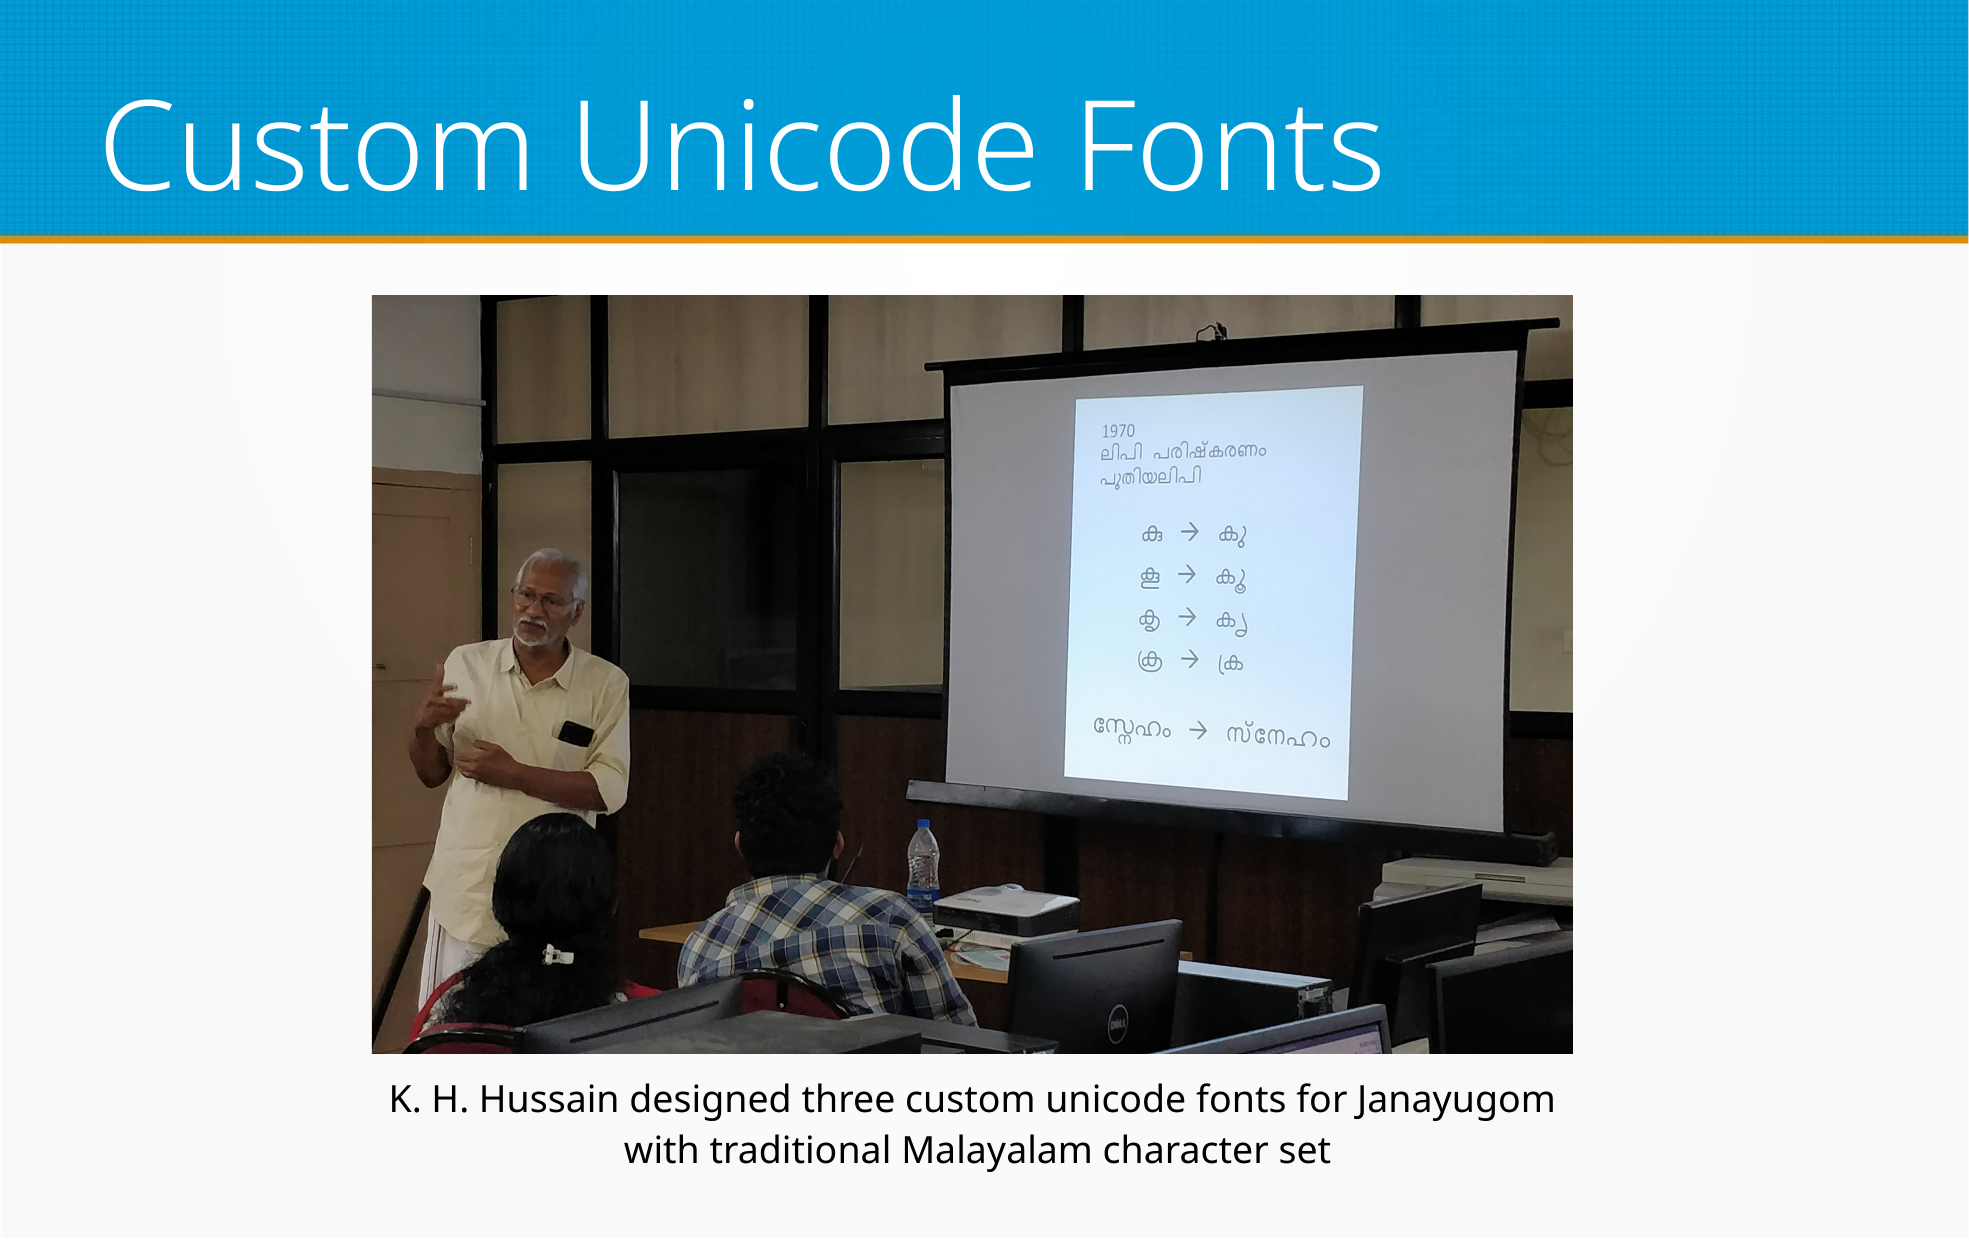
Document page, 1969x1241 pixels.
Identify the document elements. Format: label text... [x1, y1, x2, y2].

picture [0, 233, 1969, 1241]
text_box K. H. Hussain designed three custom unicode fonts for Janayugom with traditional Malayalam character set [152, 1074, 1803, 1174]
title Custom Unicode Fonts [98, 19, 1870, 227]
